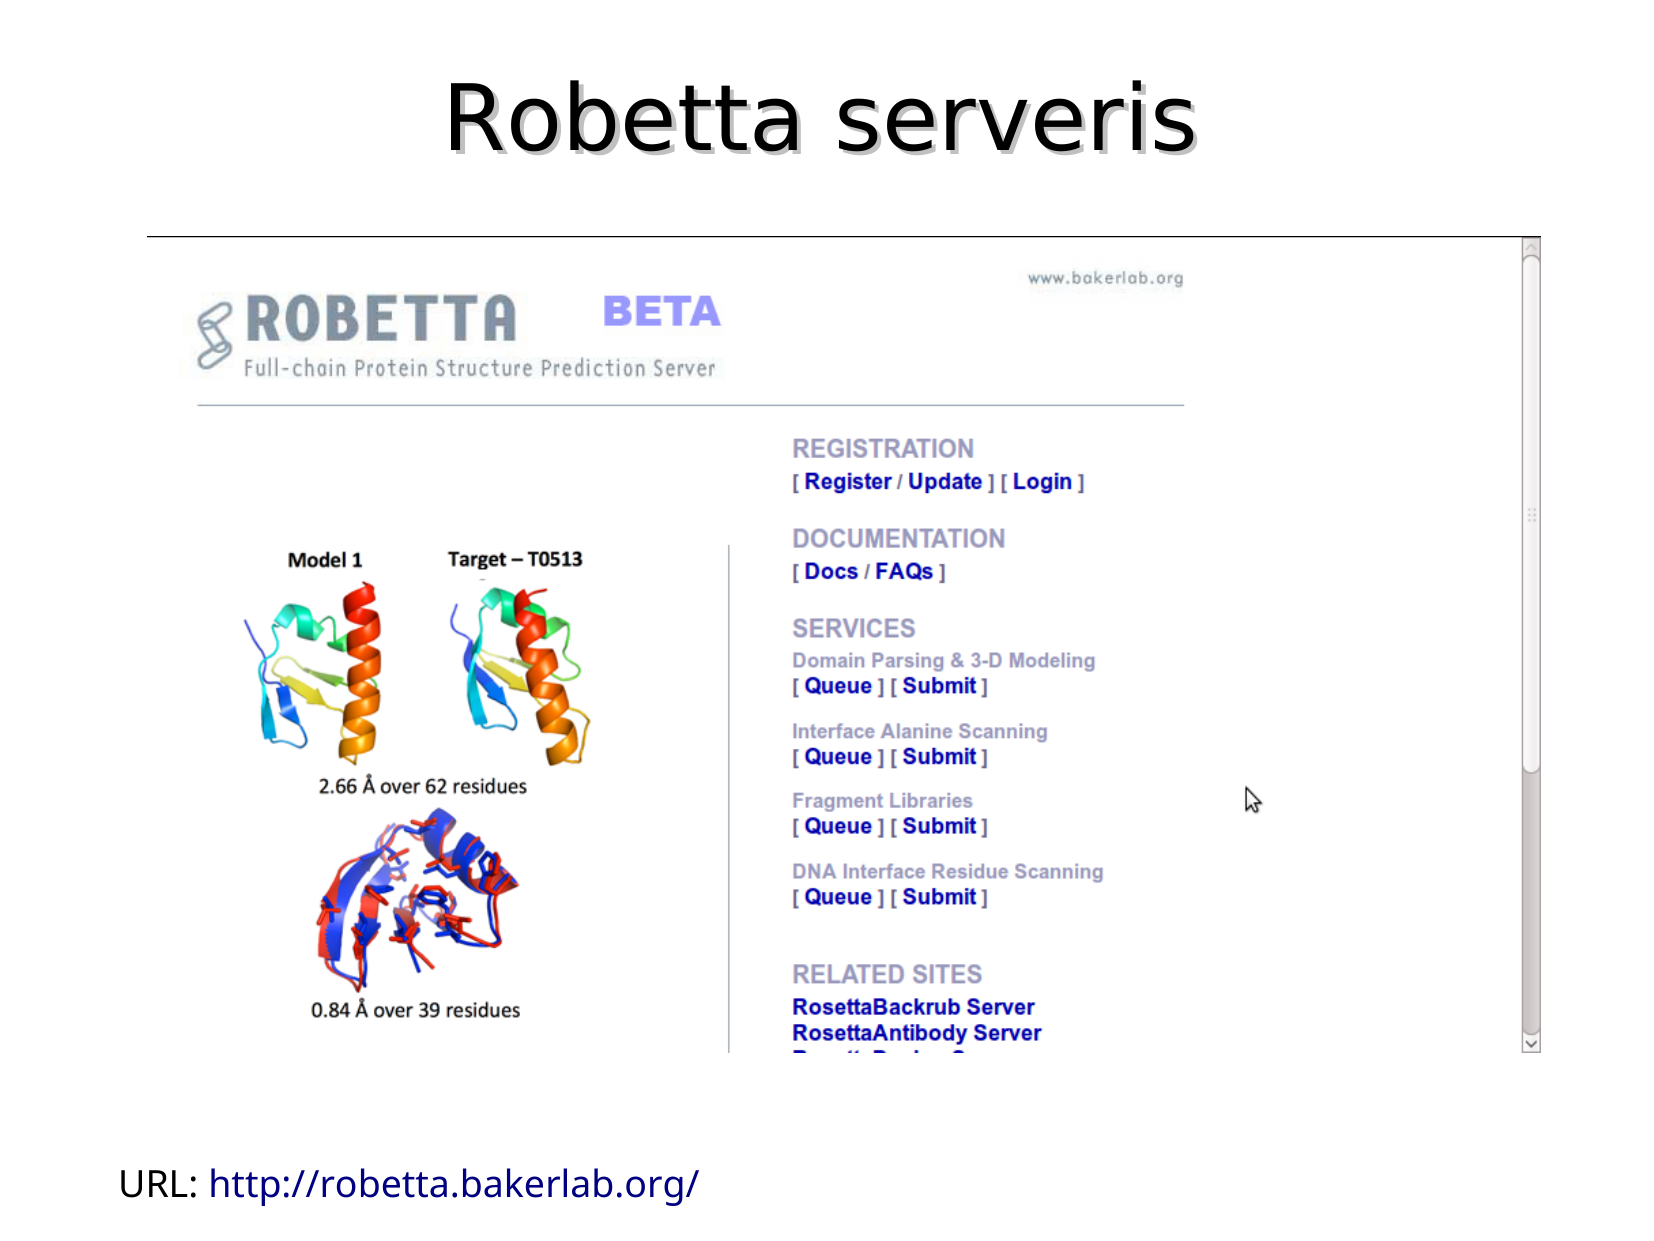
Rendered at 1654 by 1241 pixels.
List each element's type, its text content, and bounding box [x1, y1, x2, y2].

picture [147, 236, 1541, 1053]
title Robetta serveris [76, 14, 1565, 222]
text_box URL: http://robetta.bakerlab.org/ [103, 1150, 783, 1211]
